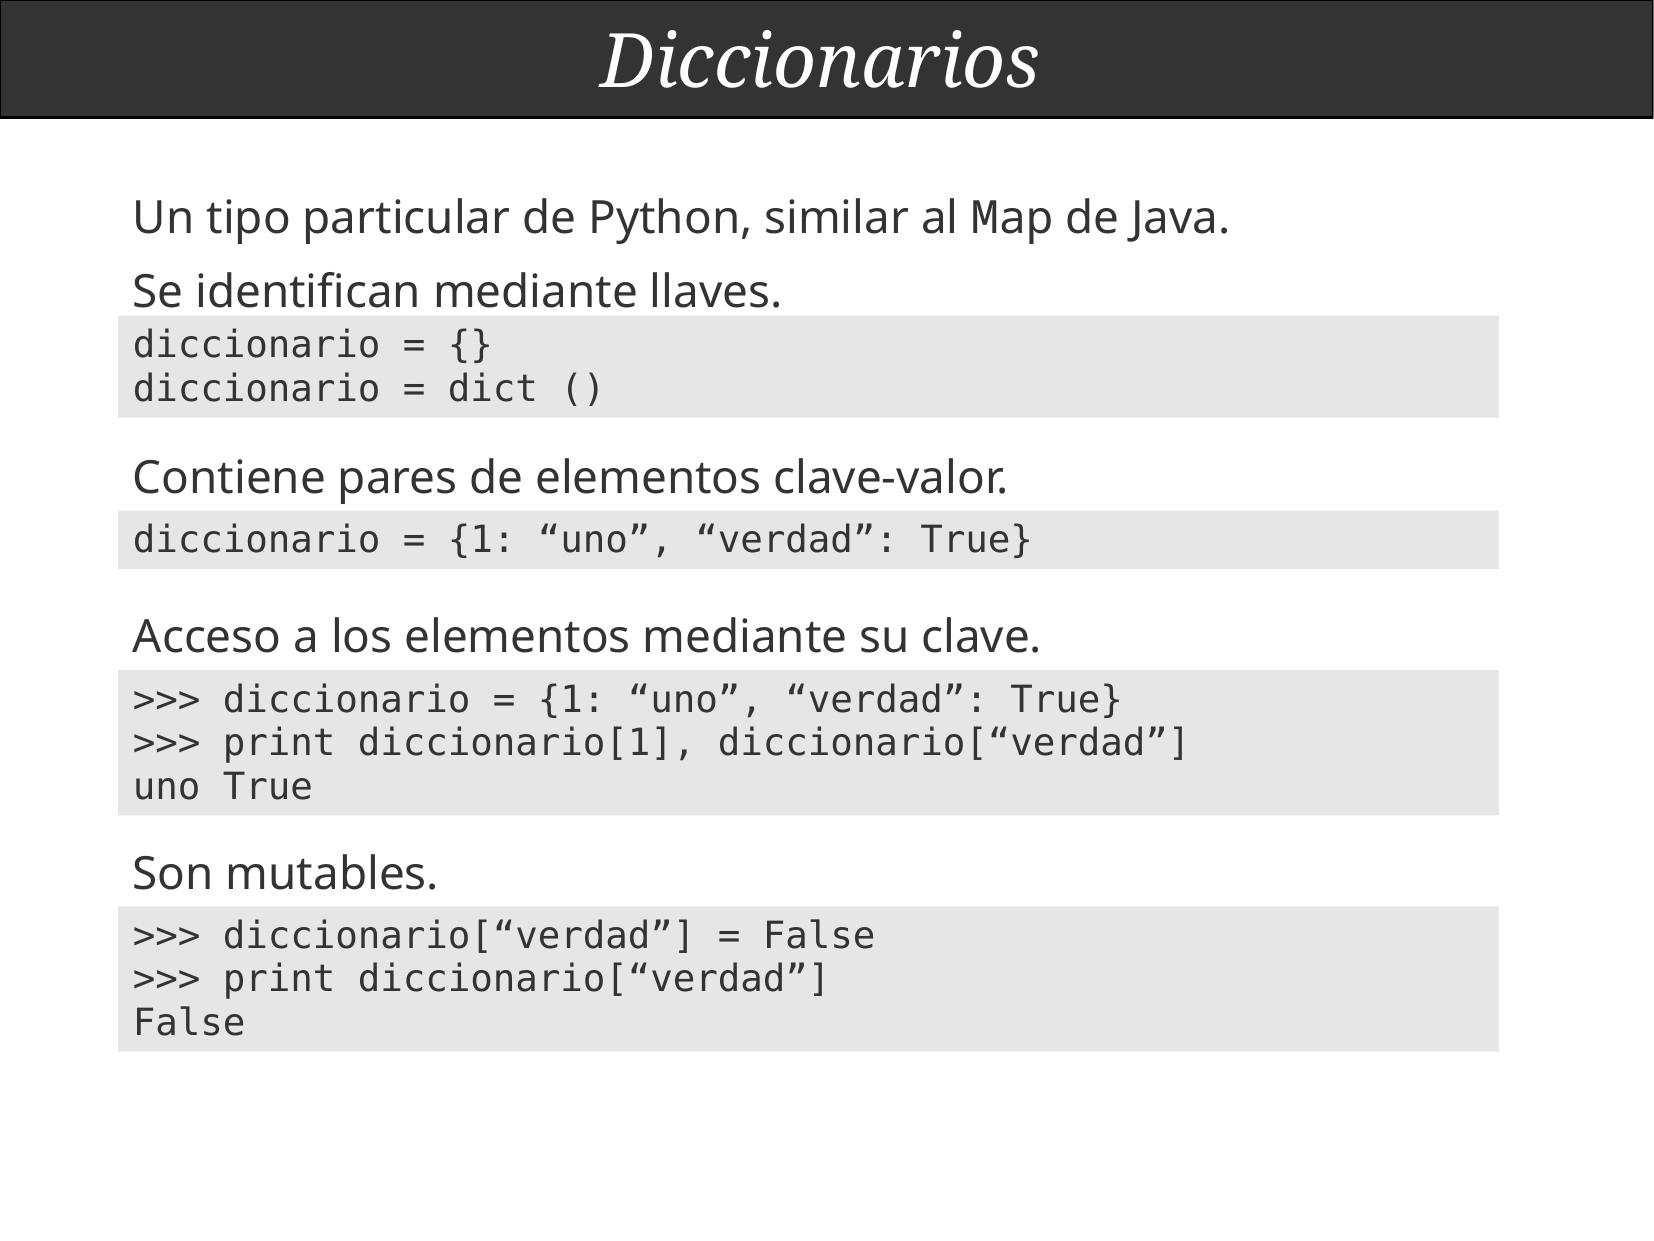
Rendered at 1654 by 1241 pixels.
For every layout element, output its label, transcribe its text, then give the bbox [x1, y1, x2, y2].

text_box diccionario = {} diccionario = dict () [118, 315, 1499, 418]
text_box Acceso a los elementos mediante su clave. [118, 596, 1506, 665]
text_box Contiene pares de elementos clave-valor. [118, 437, 1506, 506]
text_box Son mutables. [118, 832, 1506, 901]
text_box >>> diccionario[“verdad”] = False >>> print diccionario[“verdad”] False [118, 906, 1499, 1052]
text_box Diccionarios [0, 0, 1654, 101]
text_box diccionario = {1: “uno”, “verdad”: True} [118, 510, 1499, 569]
text_box >>> diccionario = {1: “uno”, “verdad”: True} >>> print diccionario[1], diccionario[“verdad”] uno True [118, 670, 1499, 816]
text_box Un tipo particular de Python, similar al Map de Java. Se identifican mediante llaves. [118, 177, 1506, 311]
